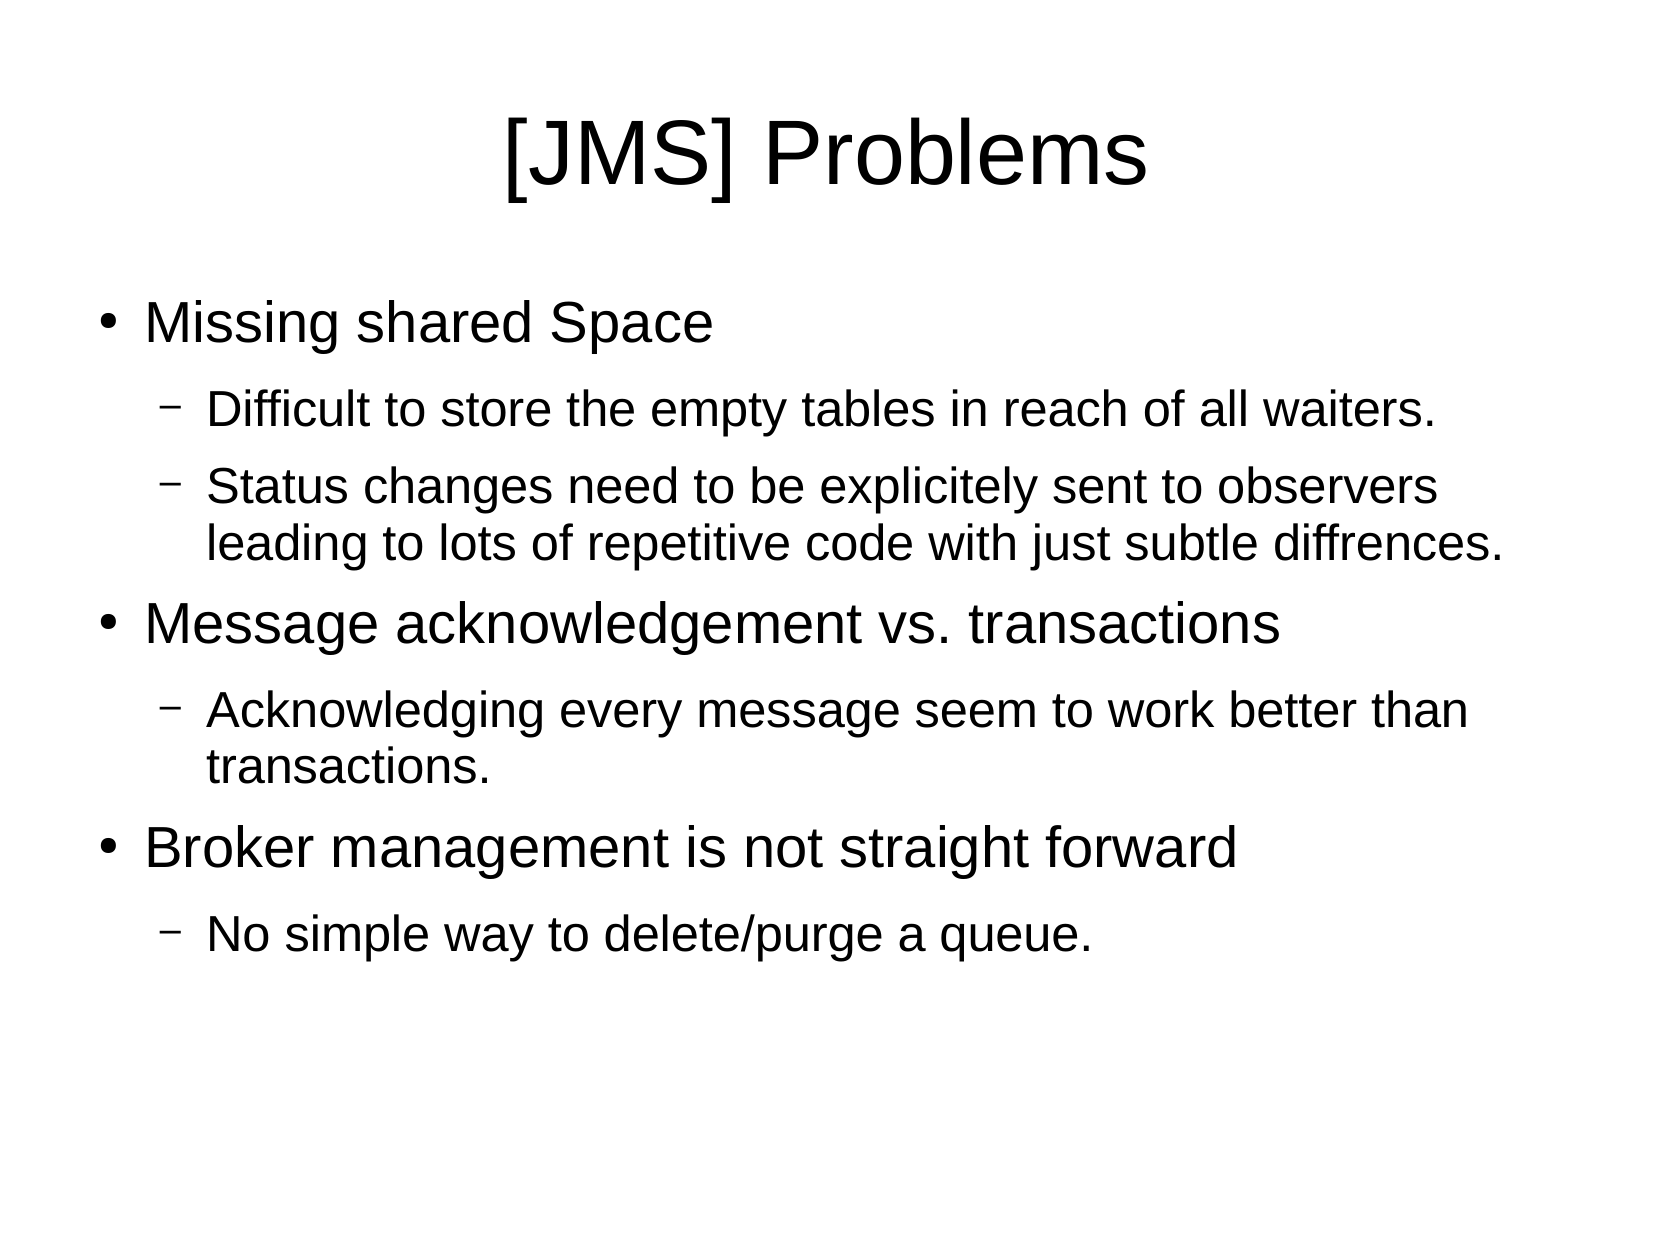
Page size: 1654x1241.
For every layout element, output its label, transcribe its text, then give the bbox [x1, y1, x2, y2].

list Missing shared Space Difficult to store the empty tables in reach of all waiters. Status changes need to be explicitely sent to observers leading to lots of repetitive code with just subtle diffrences. Message acknowledgement vs. transactions Acknowledging every message seem to work better than transactions. Broker management is not straight forward No simple way to delete/purge a queue. [82, 290, 1538, 1010]
title [JMS] Problems [82, 49, 1571, 257]
